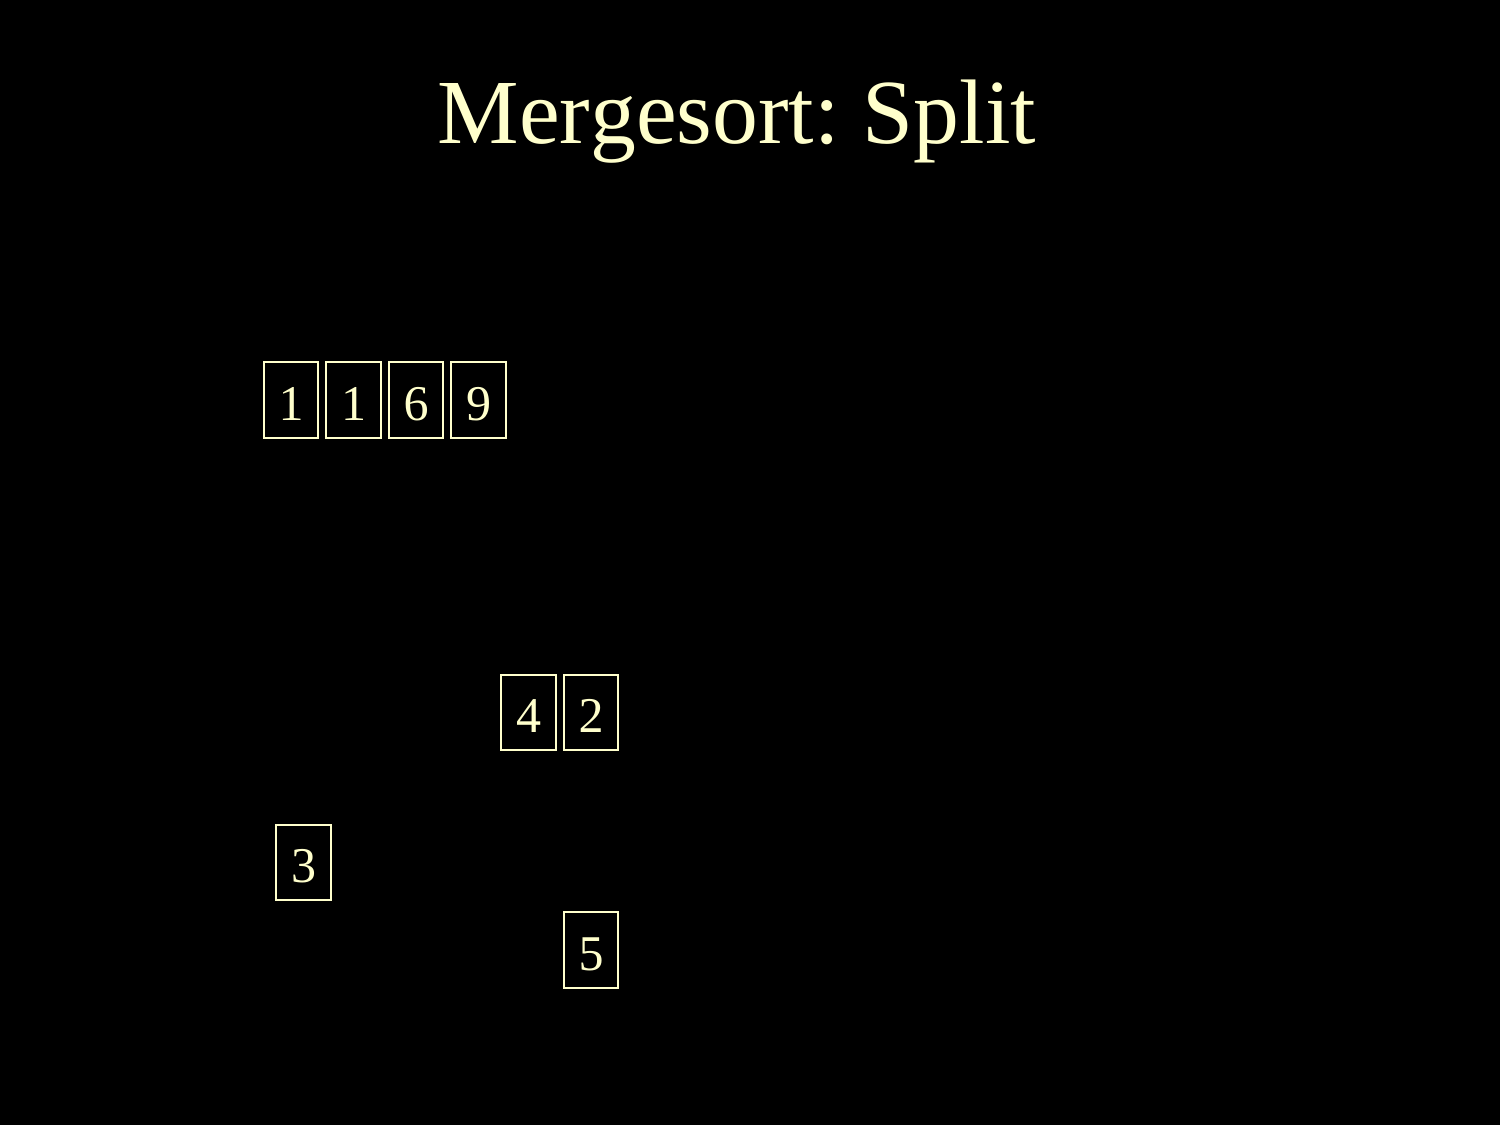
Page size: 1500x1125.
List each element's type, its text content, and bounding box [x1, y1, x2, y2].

text_box 1 [326, 362, 381, 438]
text_box 3 [276, 824, 331, 901]
text_box 1 [263, 362, 319, 438]
text_box 4 [501, 674, 556, 751]
title Mergesort: Split [8, 50, 1467, 176]
text_box 9 [451, 362, 506, 438]
text_box 6 [388, 362, 444, 438]
text_box 5 [563, 912, 619, 988]
text_box 2 [563, 674, 619, 751]
